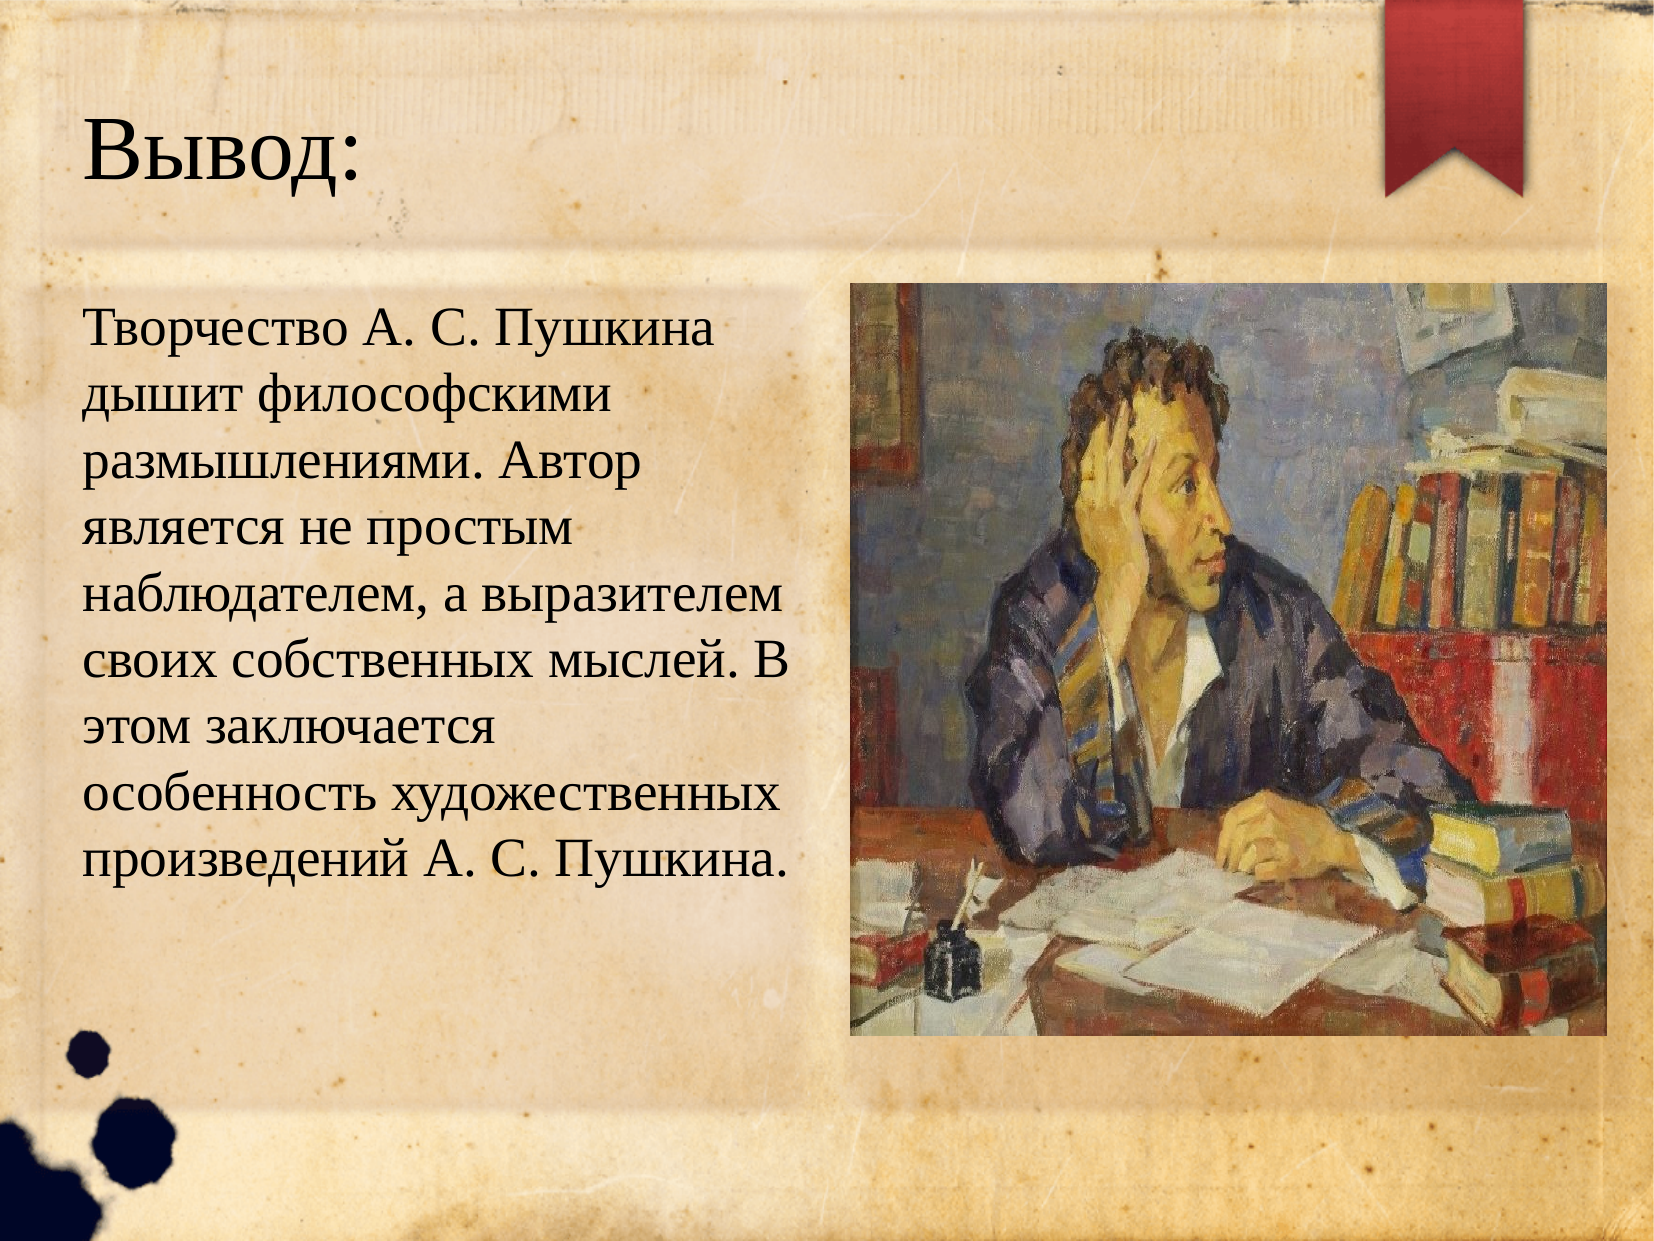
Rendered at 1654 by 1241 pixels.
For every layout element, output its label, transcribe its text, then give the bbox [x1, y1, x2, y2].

title Вывод: [82, 49, 1347, 237]
list Творчество А. С. Пушкина дышит философскими размышлениями. Автор является не простым наблюдателем, а выразителем своих собственных мыслей. В этом заключается особенность художественных произведений А. С. Пушкина. [82, 290, 793, 1010]
picture [850, 283, 1607, 1036]
